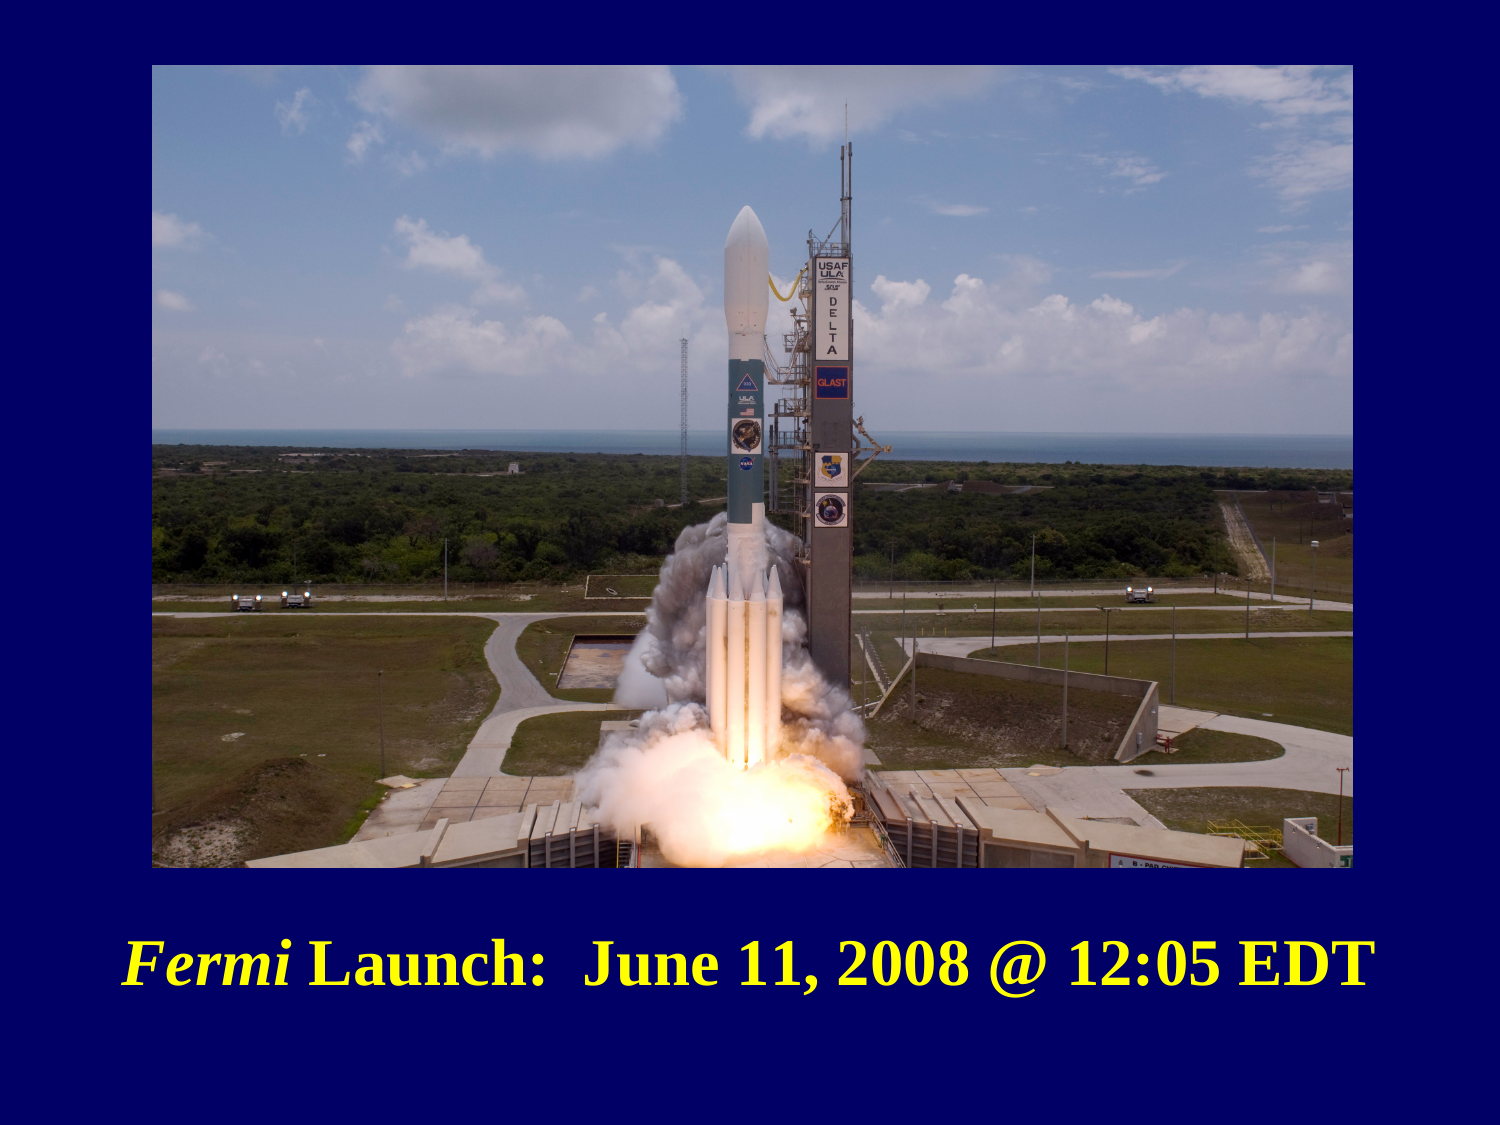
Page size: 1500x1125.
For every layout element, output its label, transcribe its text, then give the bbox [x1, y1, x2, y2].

title Fermi Launch: June 11, 2008 @ 12:05 EDT [112, 886, 1387, 1059]
picture [152, 65, 1353, 868]
